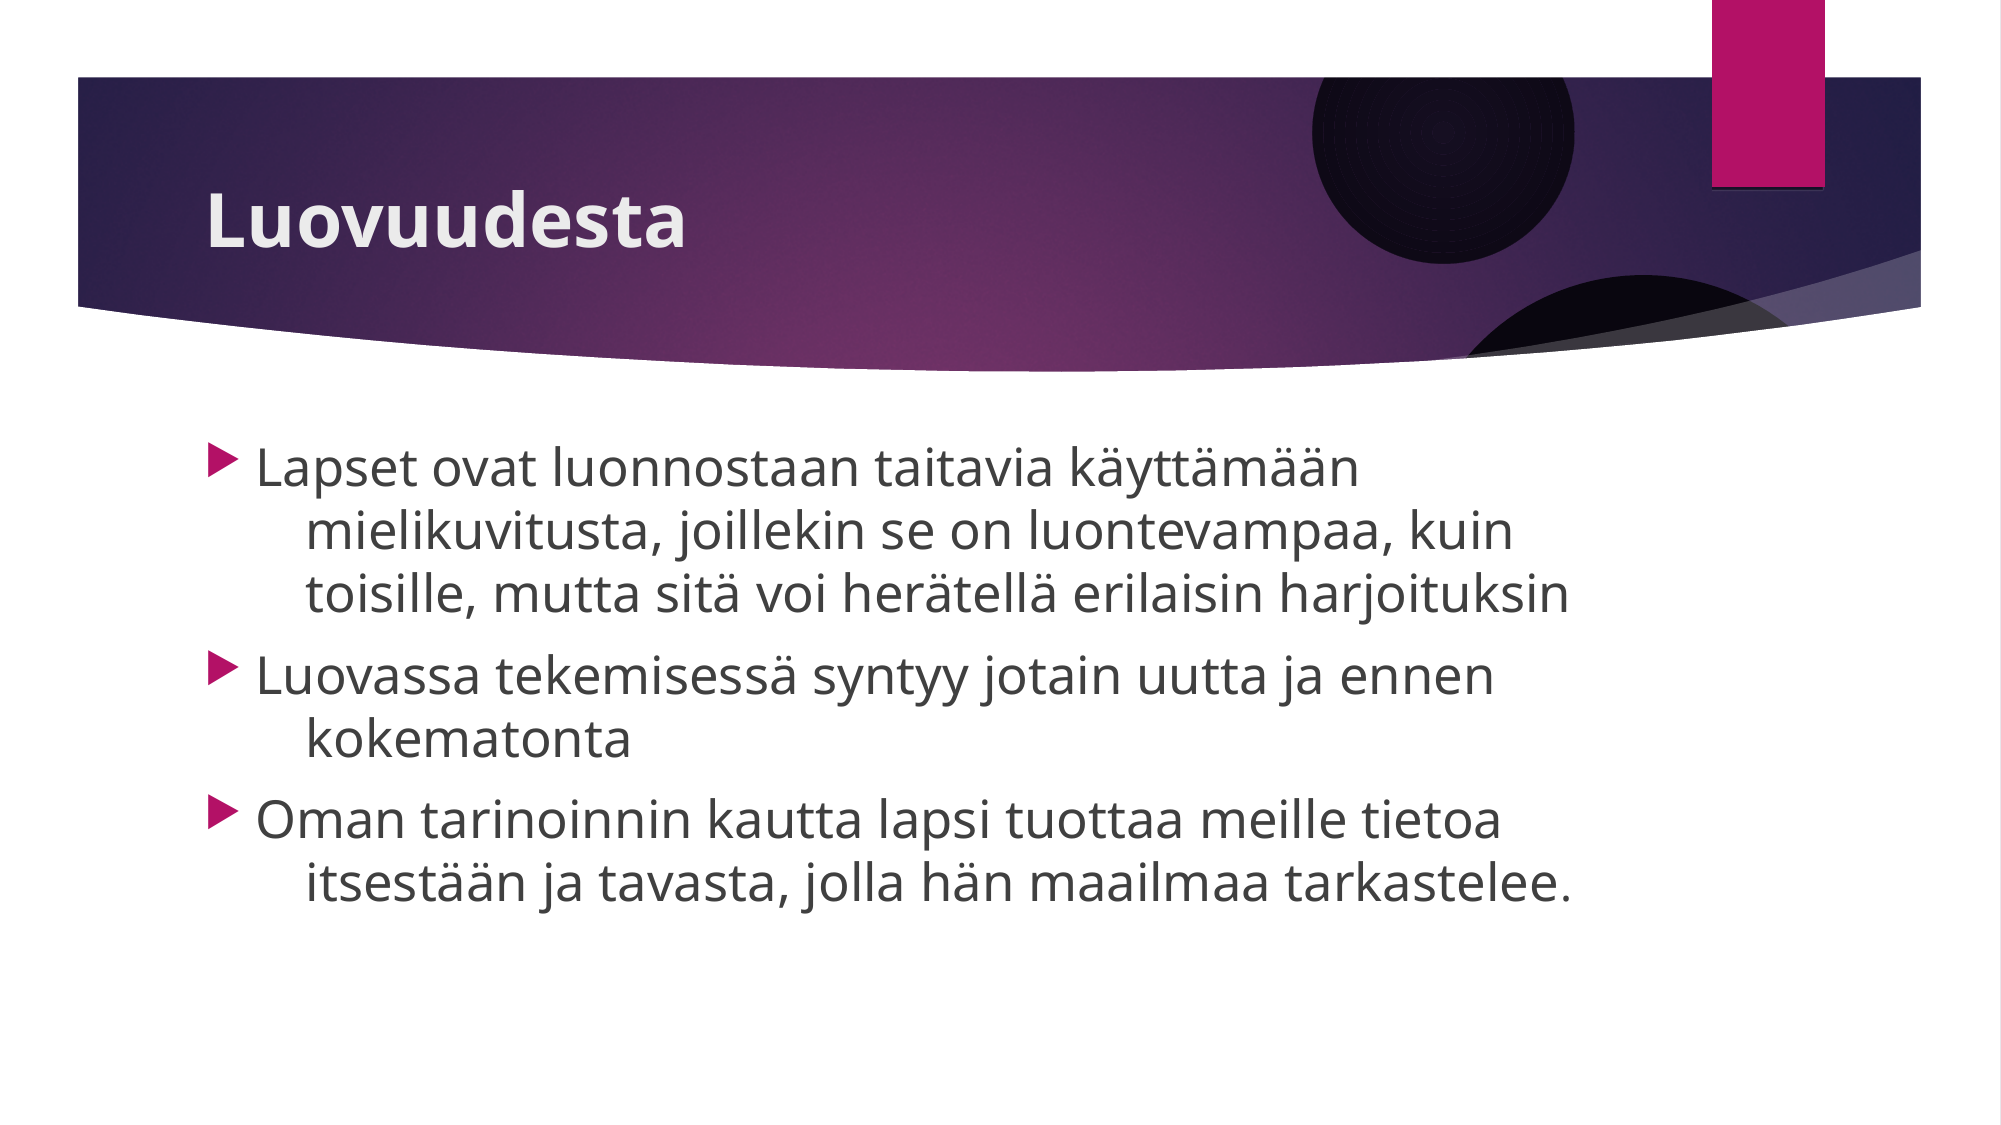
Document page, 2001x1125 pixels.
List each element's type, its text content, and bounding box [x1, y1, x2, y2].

list Lapset ovat luonnostaan taitavia käyttämään mielikuvitusta, joillekin se on luontevampaa, kuin toisille, mutta sitä voi herätellä erilaisin harjoituksin Luovassa tekemisessä syntyy jotain uutta ja ennen kokematonta Oman tarinoinnin kautta lapsi tuottaa meille tietoa itsestään ja tavasta, jolla hän maailmaa tarkastelee. [189, 427, 1638, 988]
title Luovuudesta [189, 159, 1627, 276]
